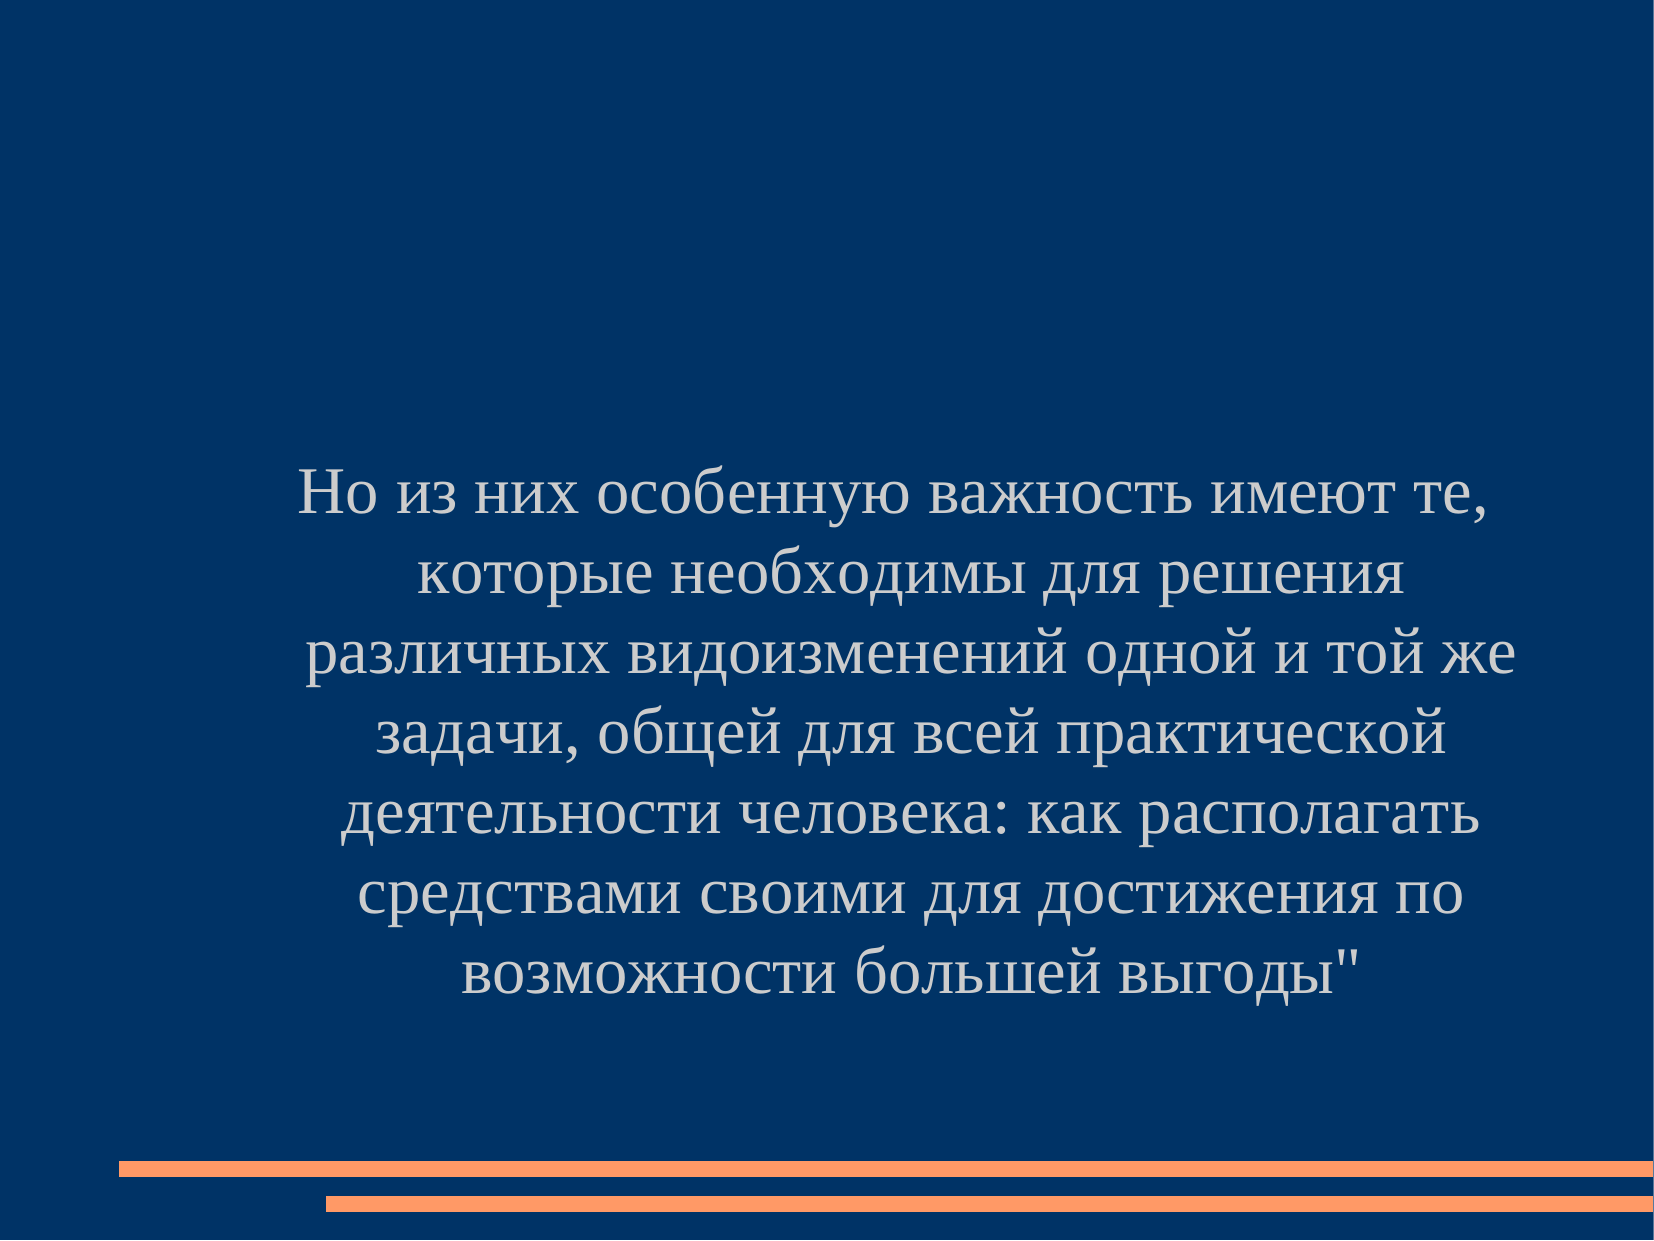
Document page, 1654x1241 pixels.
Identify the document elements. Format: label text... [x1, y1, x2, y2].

subtitle Но из них особенную важность имеют те, которые необходимы для решения различных видоизменений одной и той же задачи, общей для всей практической деятельности человека: как располагать средствами своими для достижения по возможности большей выгоды" [121, 322, 1561, 1133]
